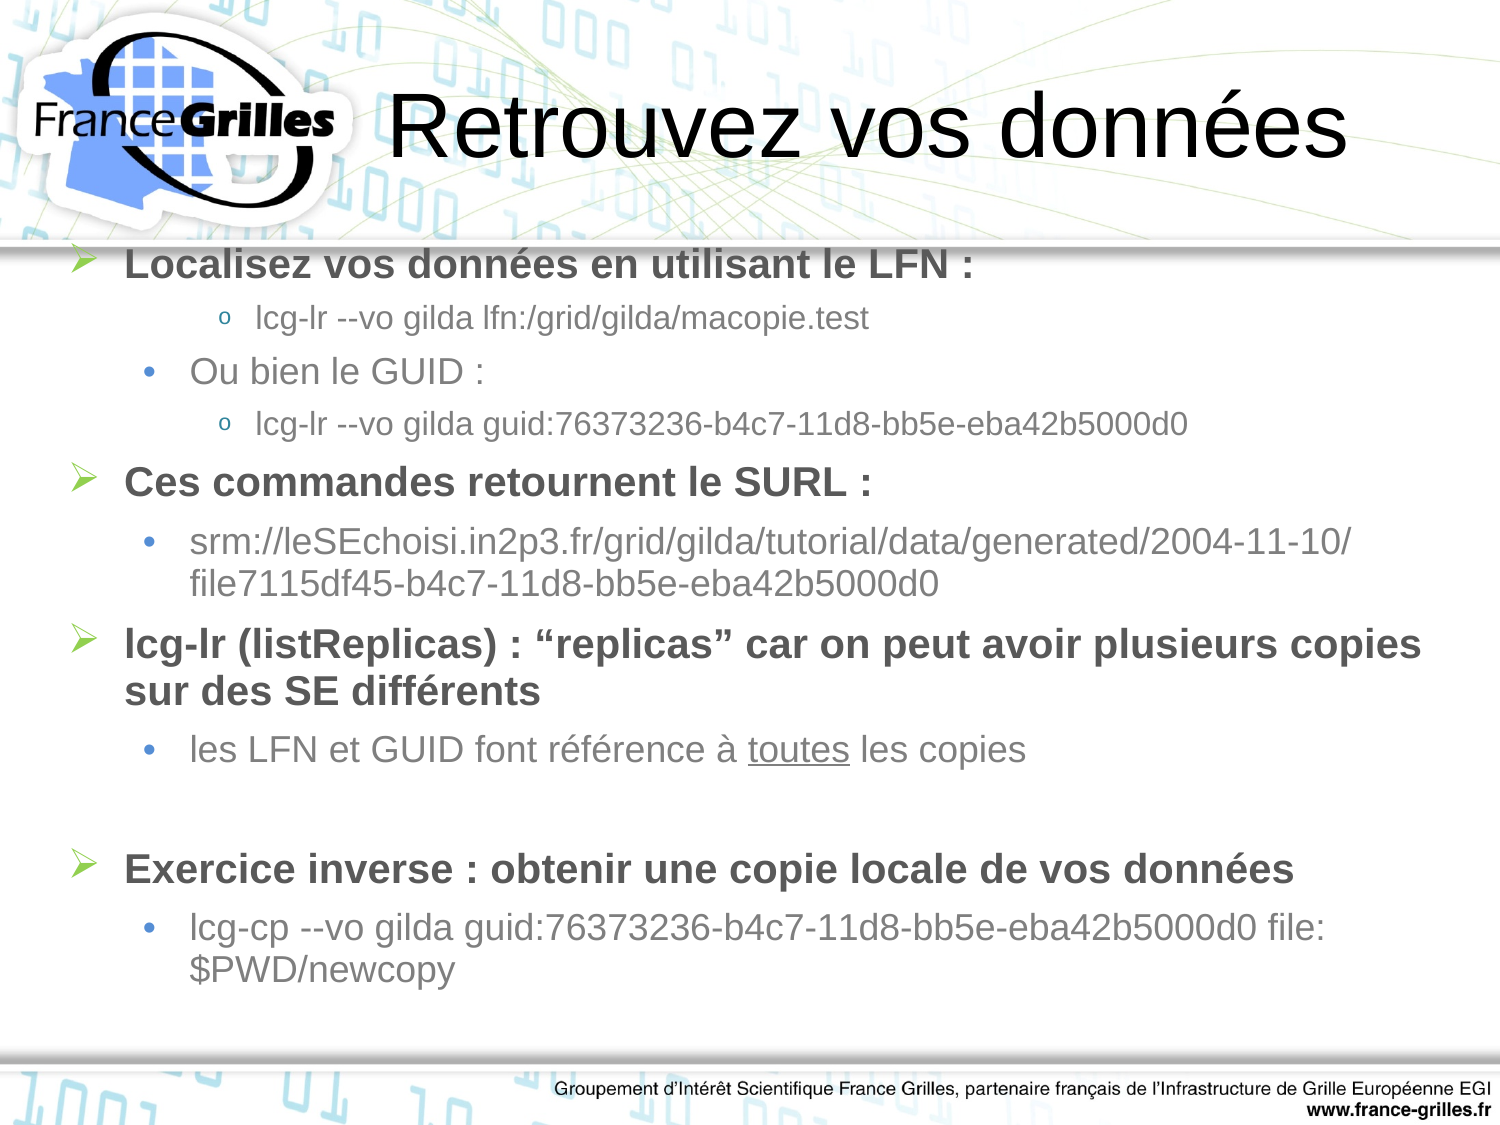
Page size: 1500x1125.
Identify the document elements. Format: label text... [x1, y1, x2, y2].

list Localisez vos données en utilisant le LFN : lcg-lr --vo gilda lfn:/grid/gilda/macopie.test Ou bien le GUID : lcg-lr --vo gilda guid:76373236-b4c7-11d8-bb5e-eba42b5000d0 Ces commandes retournent le SURL : srm://leSEchoisi.in2p3.fr/grid/gilda/tutorial/data/generated/2004-11-10/file7115df45-b4c7-11d8-bb5e-eba42b5000d0 lcg-lr (listReplicas) : “replicas” car on peut avoir plusieurs copies sur des SE différents les LFN et GUID font référence à toutes les copies Exercice inverse : obtenir une copie locale de vos données lcg-cp --vo gilda guid:76373236-b4c7-11d8-bb5e-eba42b5000d0 file:$PWD/newcopy [53, 232, 1459, 1078]
picture [0, 0, 1500, 1125]
title Retrouvez vos données [372, 7, 1459, 232]
